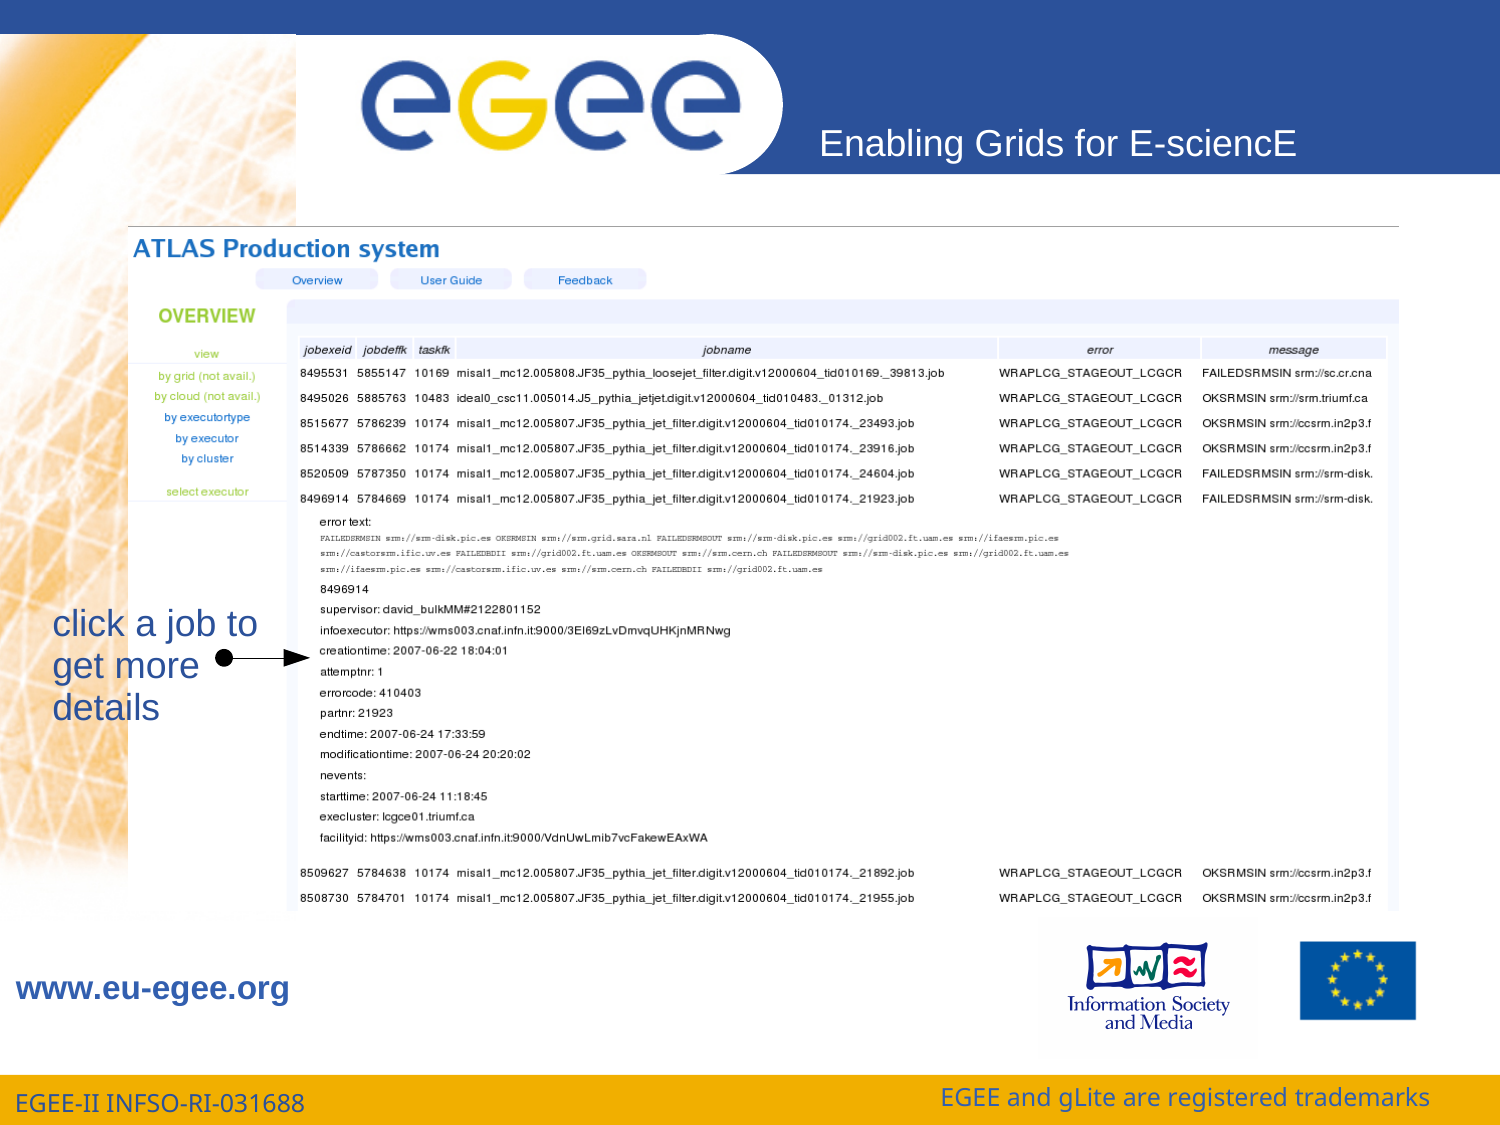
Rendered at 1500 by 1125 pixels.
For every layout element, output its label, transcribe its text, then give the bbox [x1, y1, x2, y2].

picture [355, 56, 748, 154]
text_box click a job to get more details [37, 595, 305, 750]
picture [0, 34, 1399, 921]
picture [1291, 934, 1424, 1028]
picture [1038, 917, 1258, 1059]
